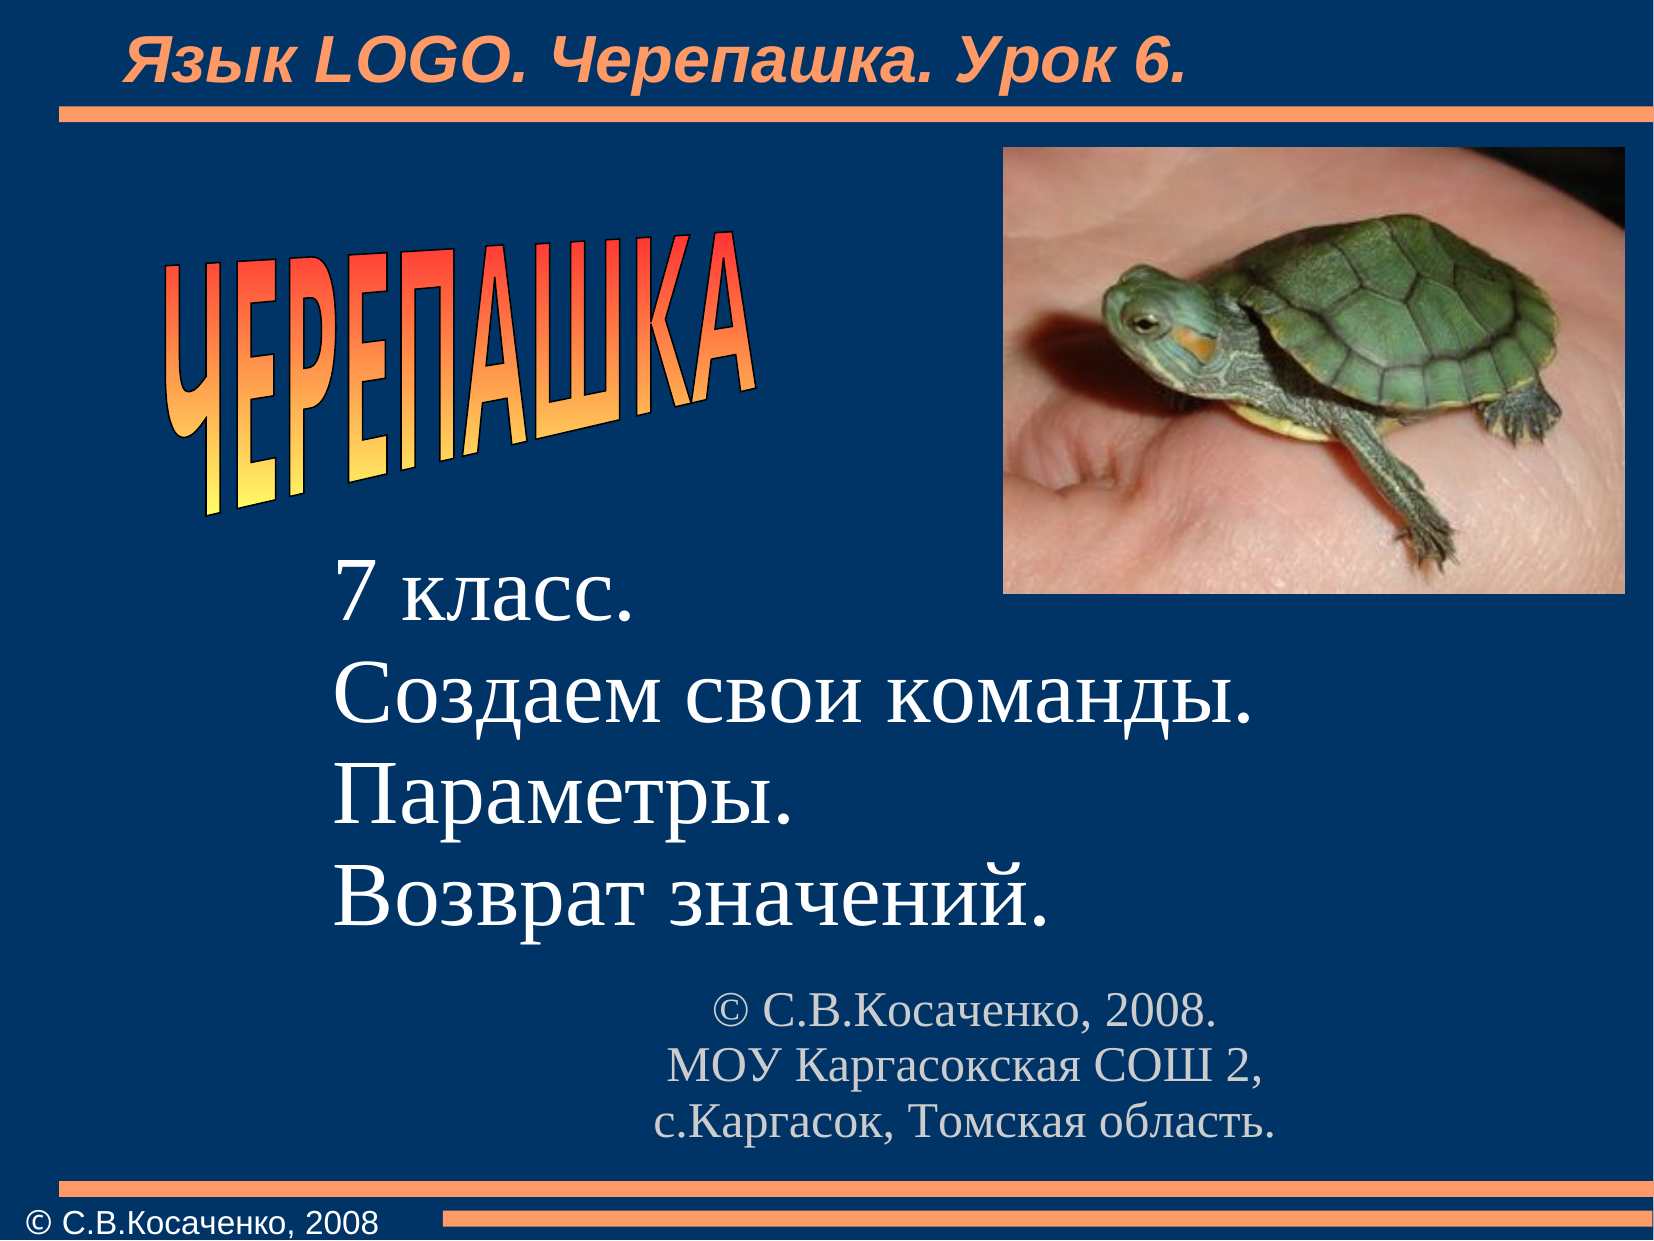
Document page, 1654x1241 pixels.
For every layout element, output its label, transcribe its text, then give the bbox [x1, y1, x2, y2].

text_box ЧЕРЕПАШКА [400, 248, 454, 471]
title Язык LOGO. Черепашка. Урок 6. [123, 0, 1536, 119]
text_box ЧЕРЕПАШКА [165, 262, 221, 516]
text_box ЧЕРЕПАШКА [535, 238, 620, 440]
text_box ЧЕРЕПАШКА [462, 244, 528, 457]
text_box ЧЕРЕПАШКА [237, 259, 276, 509]
text_box ЧЕРЕПАШКА [348, 252, 387, 483]
subtitle 7 класс. Создаем свои команды. Параметры. Возврат значений. © С.В.Косаченко, 2008. МОУ Каргасокская СОШ 2, с.Каргасок, Томская область. [297, 522, 1597, 1165]
text_box ЧЕРЕПАШКА [636, 231, 756, 416]
picture [1003, 147, 1625, 594]
text_box ЧЕРЕПАШКА [289, 256, 336, 497]
